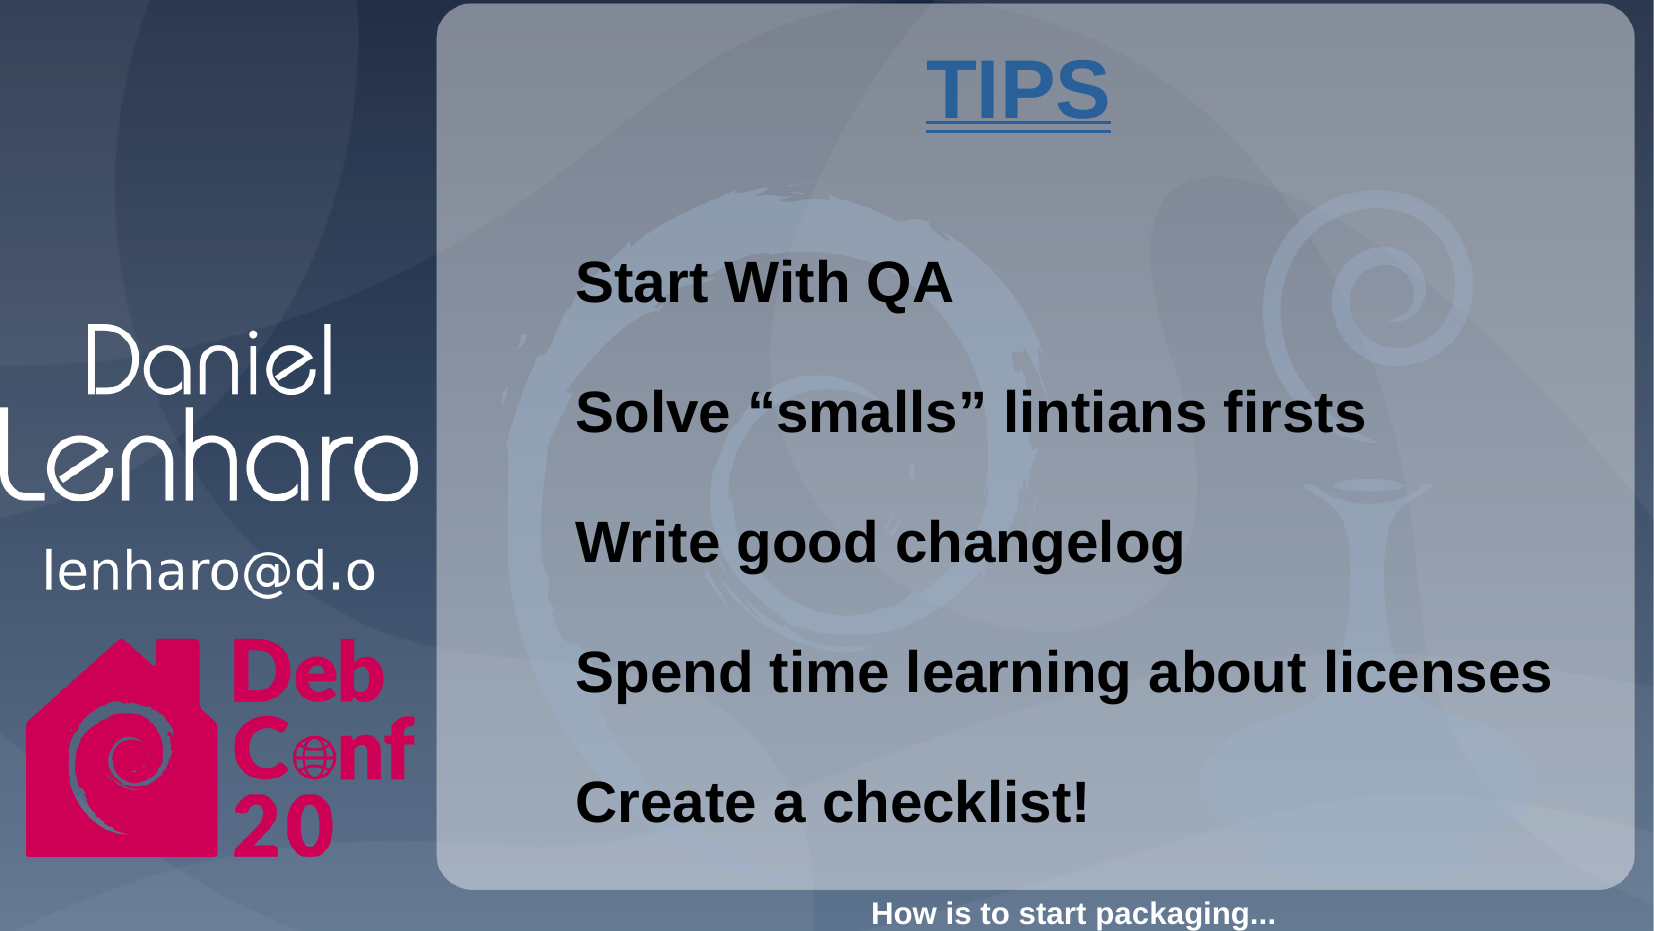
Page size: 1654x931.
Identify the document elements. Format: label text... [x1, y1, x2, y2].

title TIPS [501, 11, 1536, 168]
text_box Start With QA Solve “smalls” lintians firsts Write good changelog Spend time learning about licenses Create a checklist! [561, 177, 1595, 927]
text_box How is to start packaging... [856, 889, 1300, 931]
picture [0, 0, 1654, 931]
